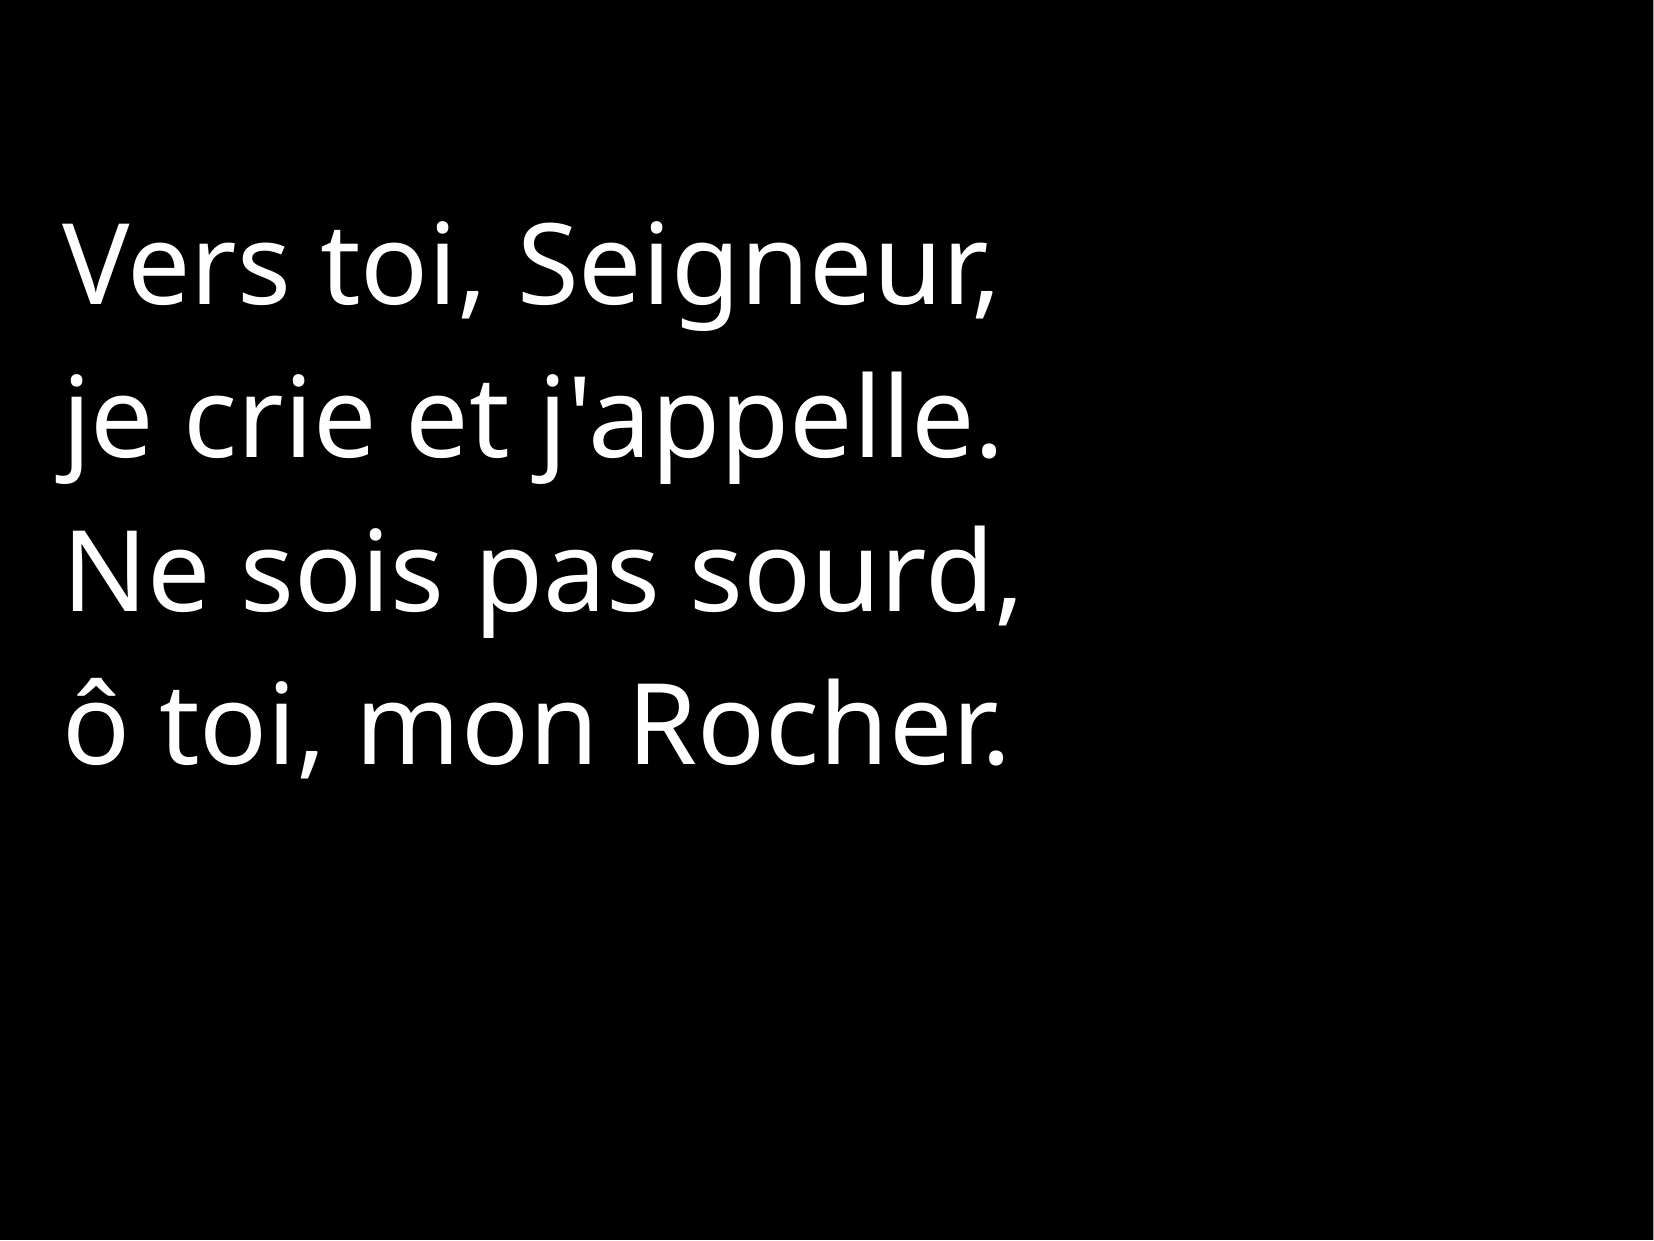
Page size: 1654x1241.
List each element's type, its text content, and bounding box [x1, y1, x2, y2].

text_box Vers toi, Seigneur, je crie et j'appelle. Ne sois pas sourd, ô toi, mon Rocher. [47, 23, 1607, 1193]
